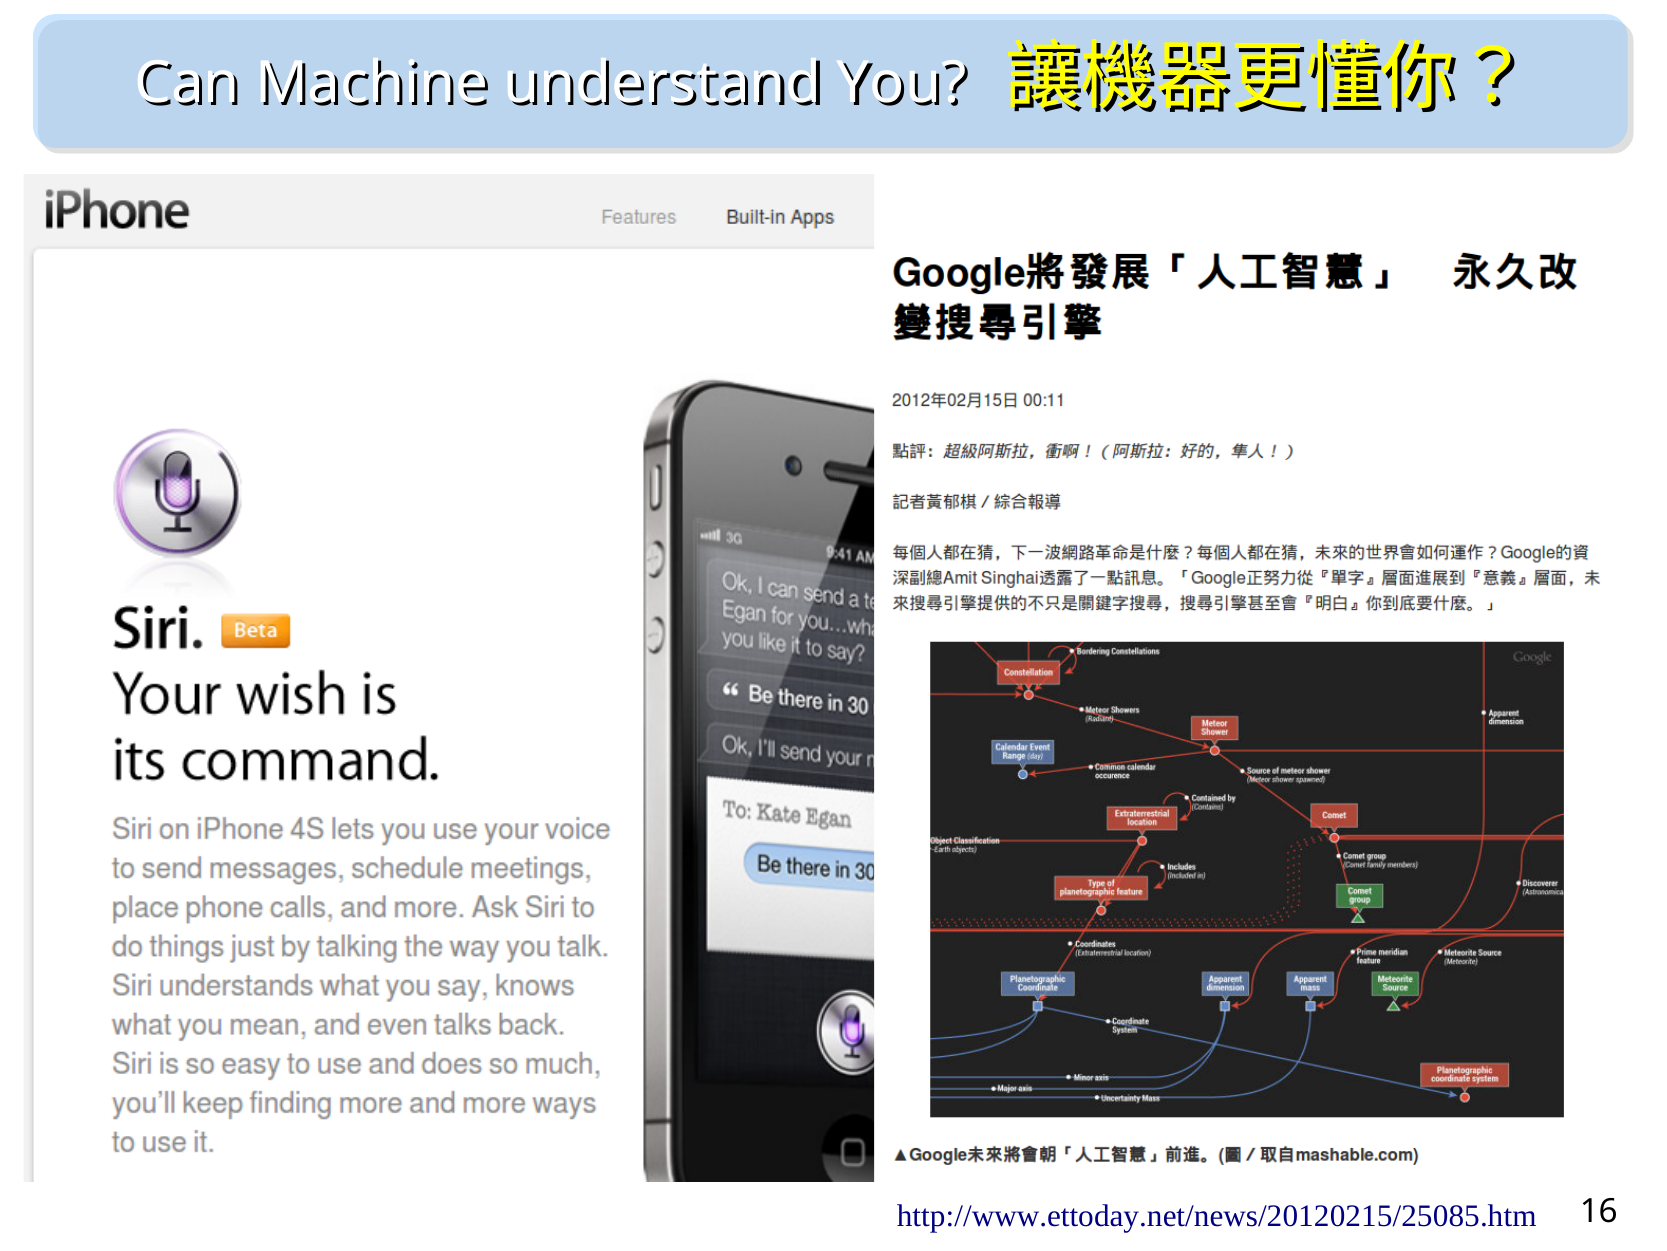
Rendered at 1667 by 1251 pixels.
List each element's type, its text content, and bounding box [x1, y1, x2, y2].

text_box http://www.ettoday.net/news/20120215/25085.htm [882, 1187, 1553, 1240]
picture [23, 174, 1622, 1185]
title Can Machine understand You? 讓機器更懂你？ [0, 7, 1665, 148]
